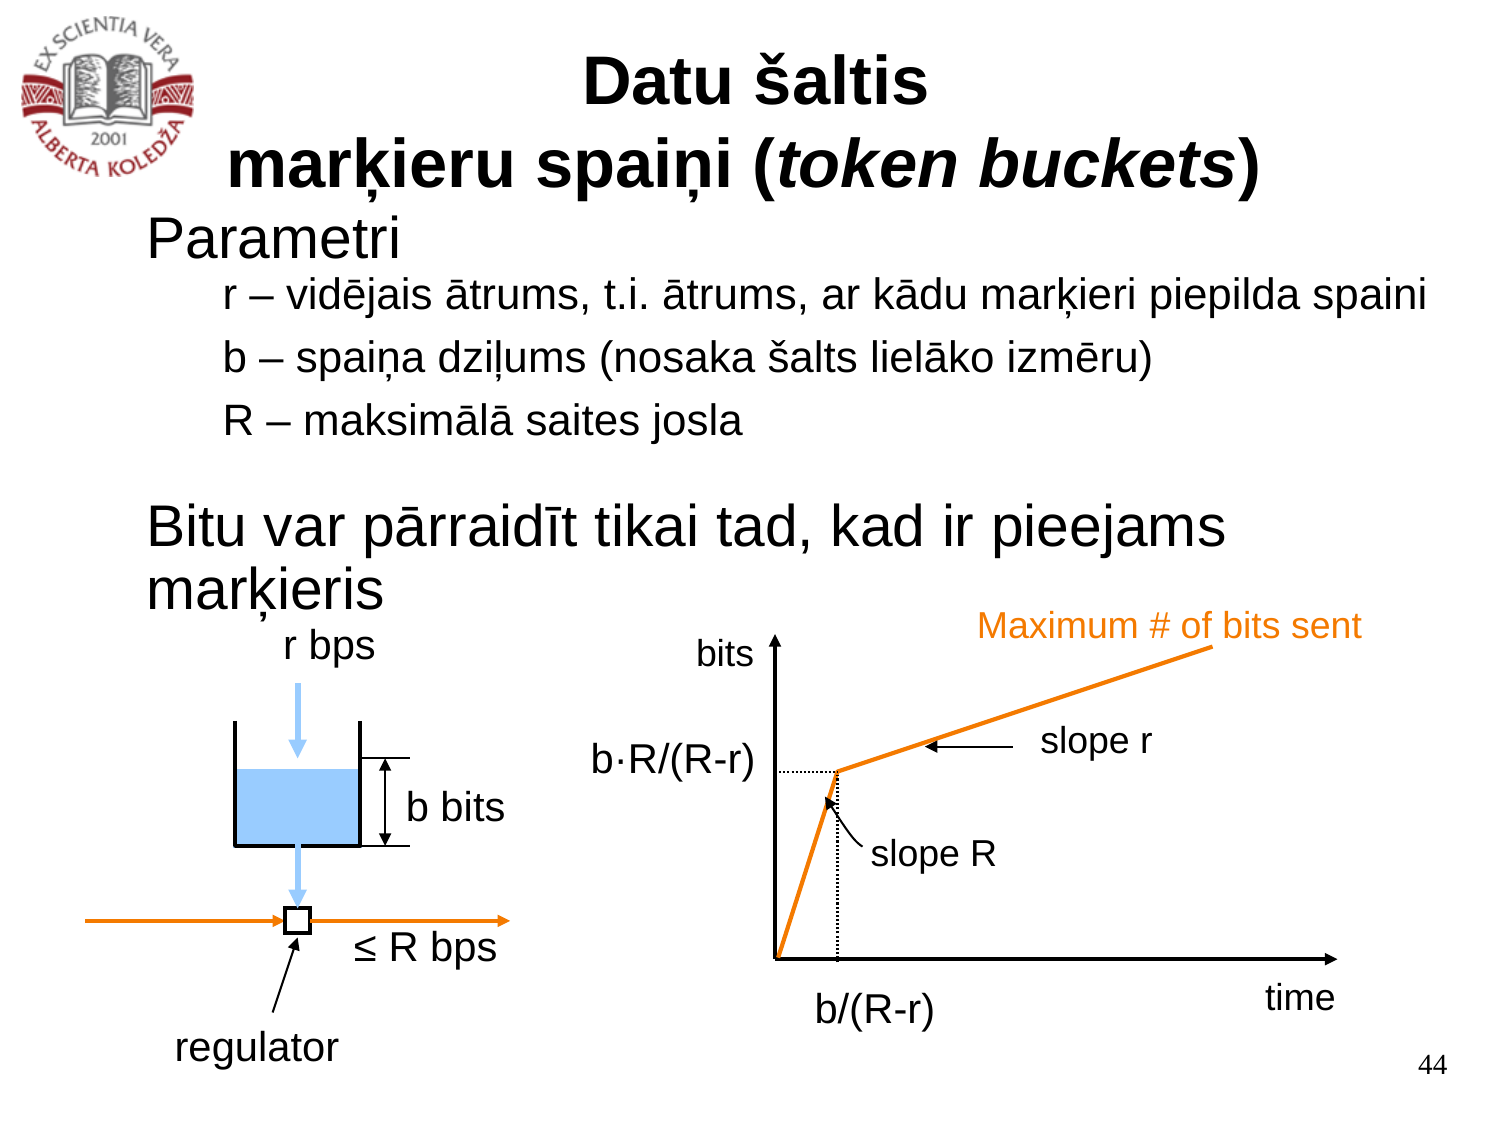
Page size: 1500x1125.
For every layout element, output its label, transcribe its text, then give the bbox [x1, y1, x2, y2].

text_box b·R/(R-r) [575, 725, 771, 790]
text_box b/(R-r) [799, 975, 951, 1040]
picture [21, 16, 194, 177]
text_box slope R [855, 821, 1013, 882]
text_box Maximum # of bits sent [961, 593, 1377, 654]
text_box regulator [159, 1012, 355, 1078]
text_box b bits [390, 772, 521, 838]
text_box <skaitlis> [1312, 1037, 1463, 1101]
list Parametri r – vidējais ātrums, t.i. ātrums, ar kādu marķieri piepilda spaini b – spaiņa dziļums (nosaka šalts lielāko izmēru) R – maksimālā saites josla Bitu var pārraidīt tikai tad, kad ir pieejams marķieris [62, 200, 1450, 638]
text_box r bps [268, 610, 392, 676]
title Datu šaltis marķieru spaiņi (token buckets) [49, 28, 1438, 209]
text_box time [1250, 965, 1351, 1025]
text_box slope r [1025, 709, 1168, 769]
text_box [237, 770, 358, 844]
text_box ≤ R bps [327, 912, 513, 978]
text_box bits [681, 621, 770, 682]
